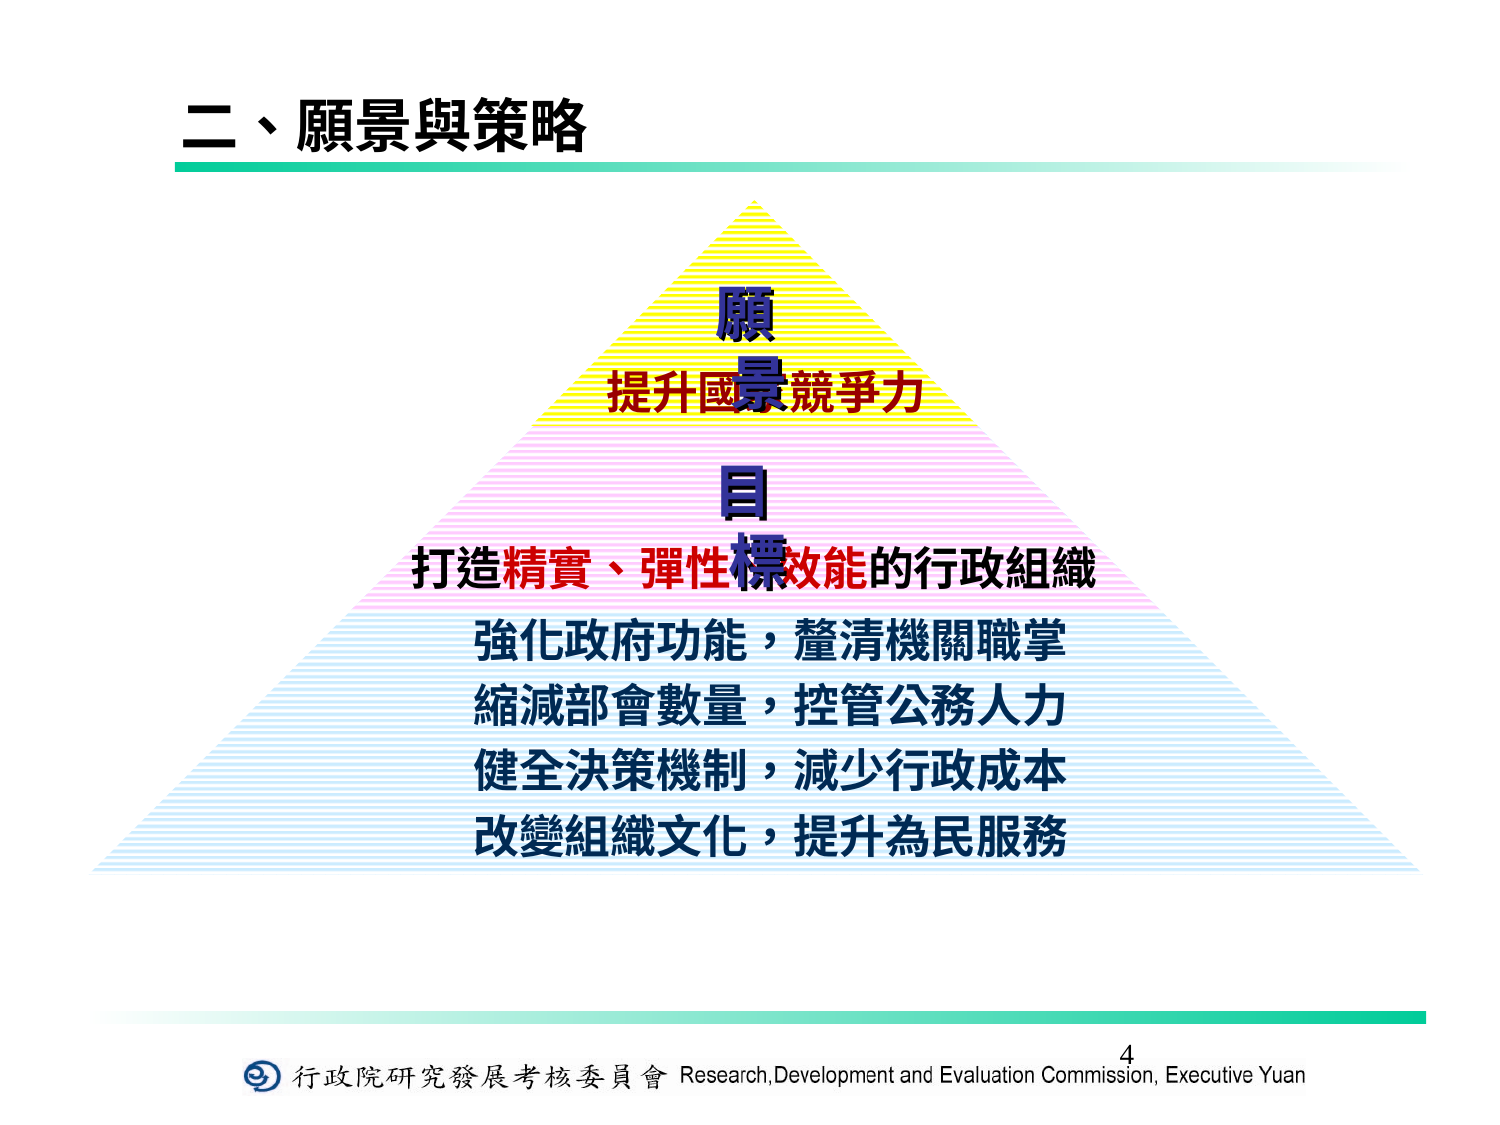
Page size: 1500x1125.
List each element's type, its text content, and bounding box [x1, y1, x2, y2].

text_box 提升國家競爭力 [591, 356, 948, 426]
title 二、願景與策略 [0, 48, 1022, 199]
text_box [600, 294, 661, 356]
text_box 打造精實、彈性、效能的行政組織 [848, 532, 1112, 602]
text_box 打造精實、彈性、效能的行政組織 [396, 532, 667, 602]
text_box [858, 304, 909, 356]
text_box [428, 365, 1084, 532]
text_box [686, 199, 823, 269]
text_box 願 景 [661, 269, 858, 424]
text_box [1104, 1027, 1455, 1106]
text_box 目 標 [667, 447, 848, 602]
text_box 強化政府功能，釐清機關職掌 縮減部會數量，控管公務人力 健全決策機制，減少行政成本 改變組織文化，提升為民服務 [343, 604, 1140, 870]
text_box [88, 561, 1424, 875]
